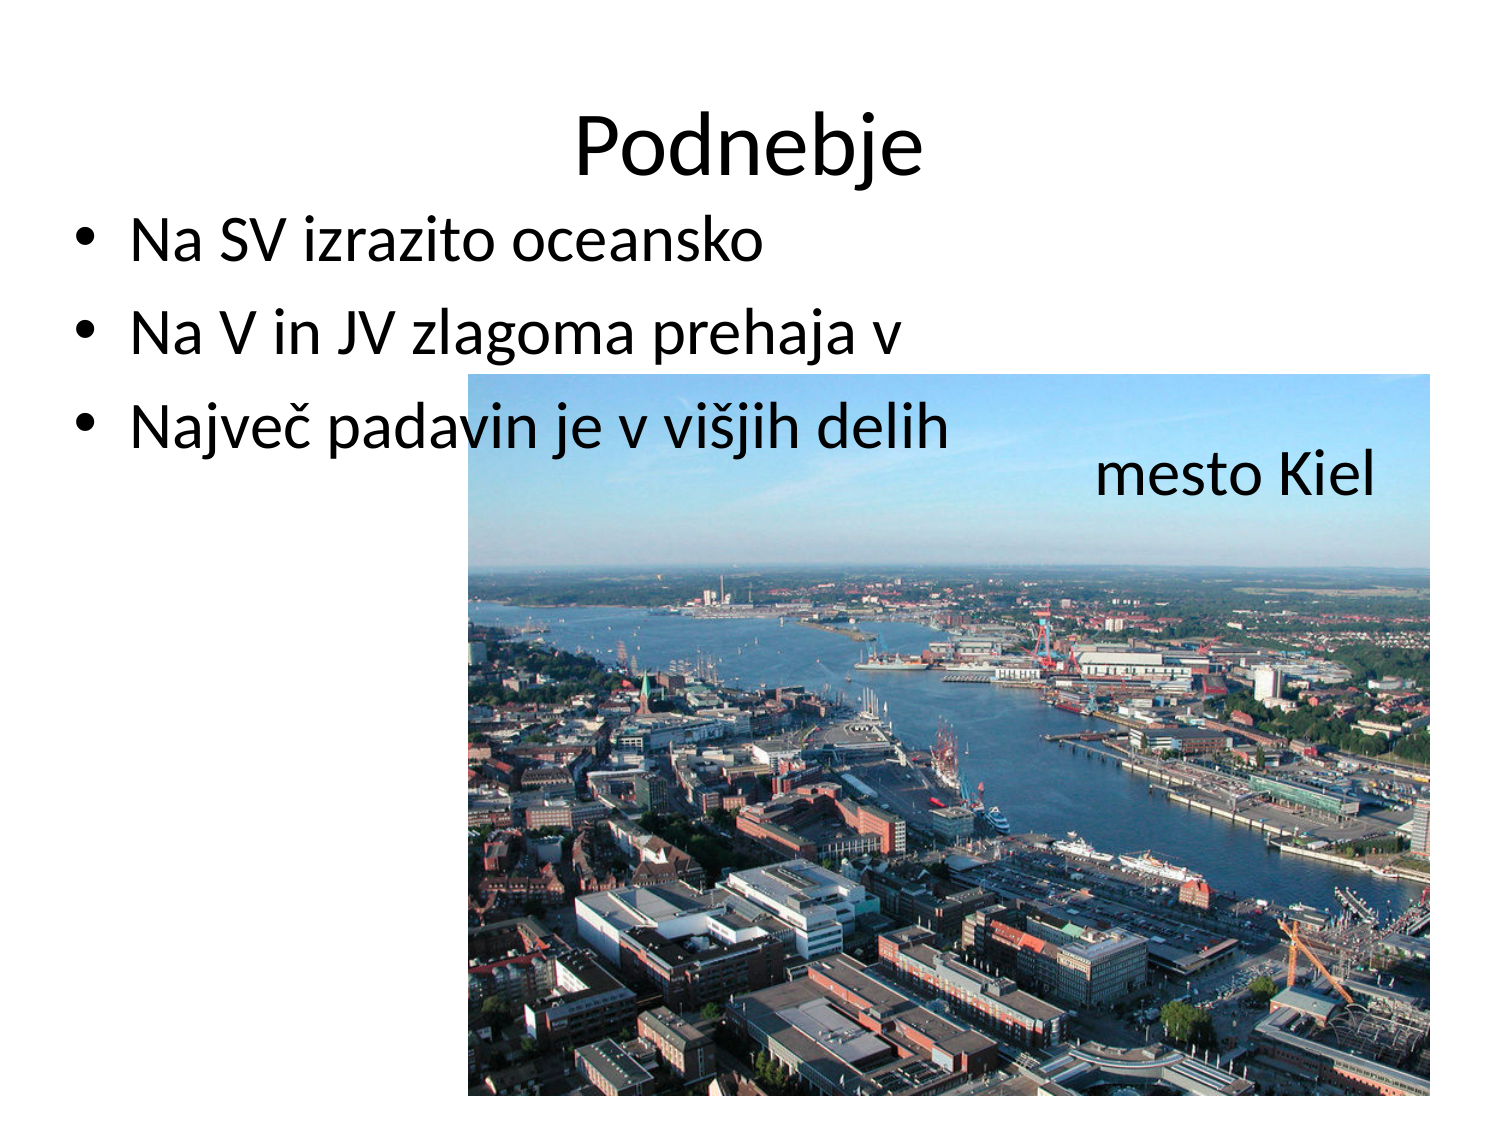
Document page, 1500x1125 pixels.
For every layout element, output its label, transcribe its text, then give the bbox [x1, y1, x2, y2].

title Podnebje [75, 45, 1425, 233]
list Na SV izrazito oceansko Na V in JV zlagoma prehaja v Največ padavin je v višjih delih [58, 187, 1409, 930]
picture [468, 374, 1430, 1096]
text_box mesto Kiel [1079, 421, 1392, 517]
